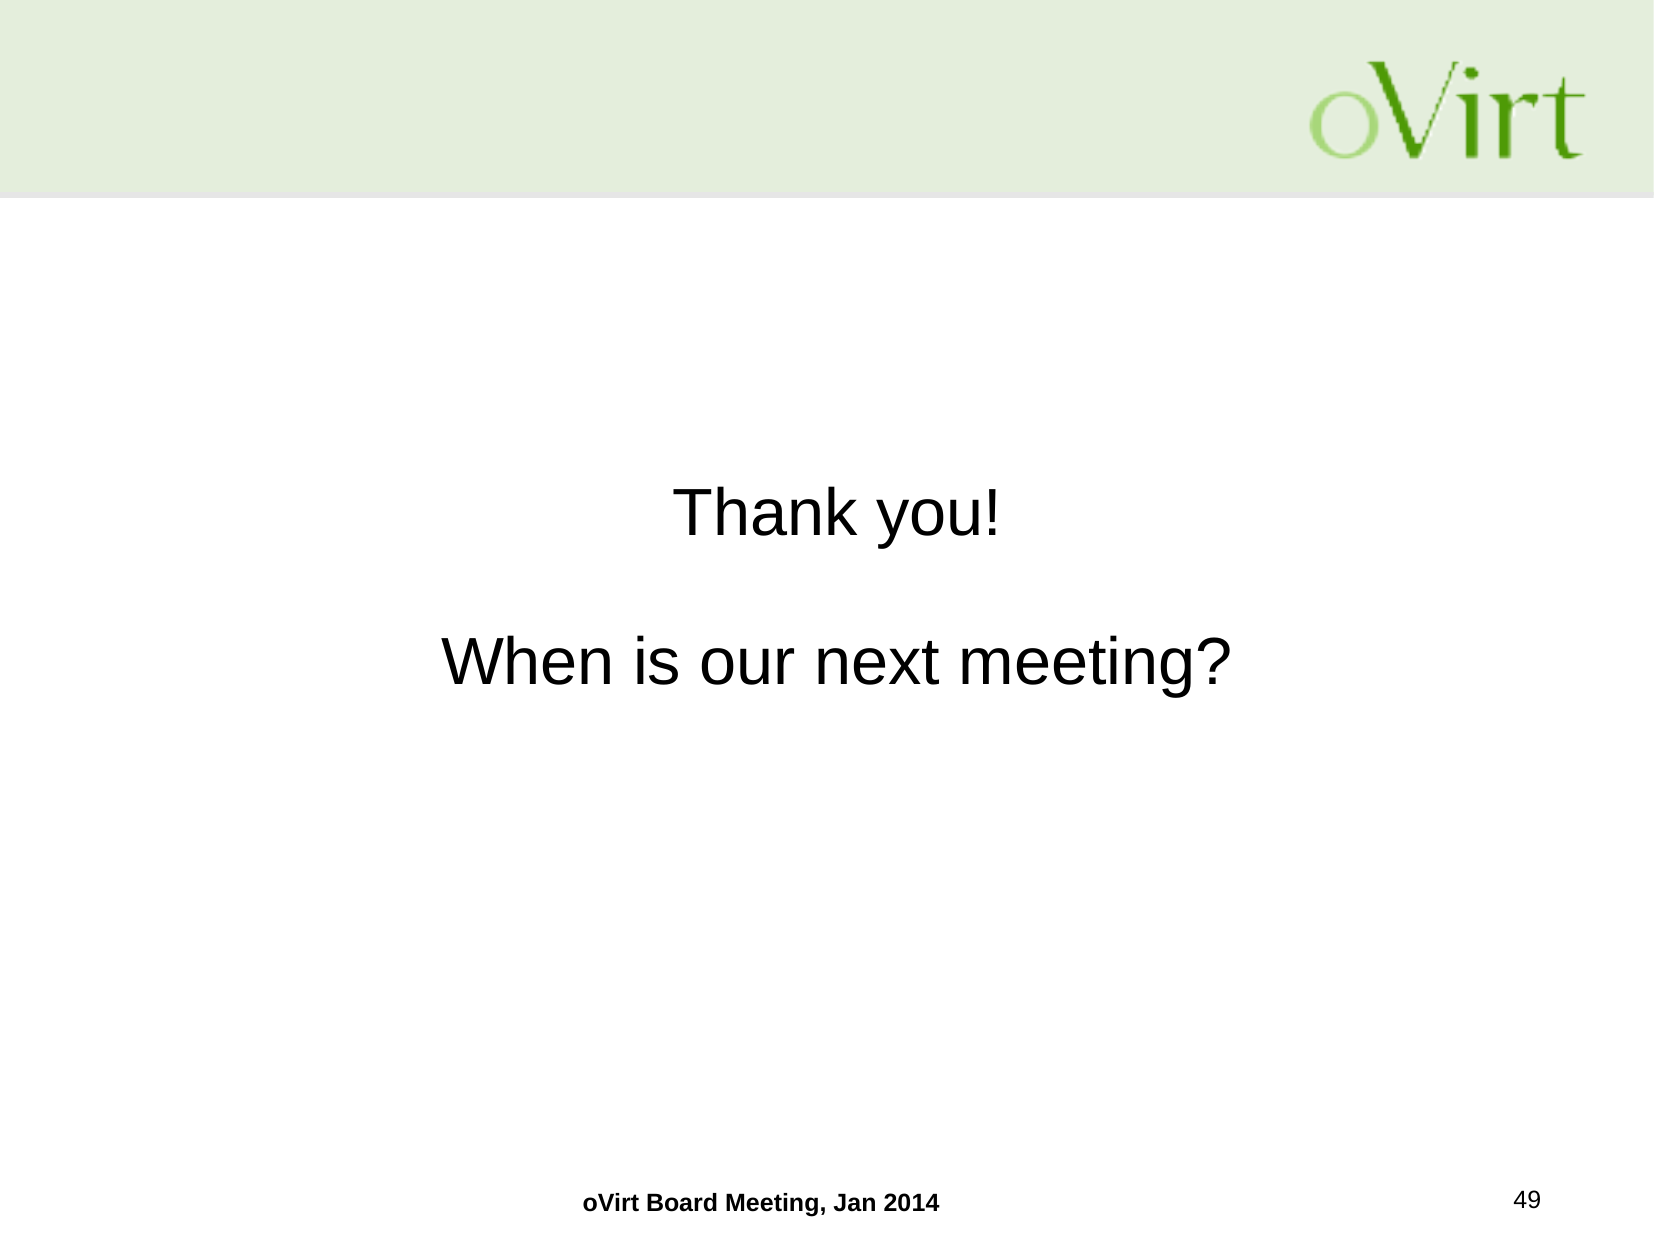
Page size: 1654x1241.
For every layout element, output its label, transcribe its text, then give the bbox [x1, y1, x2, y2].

picture [1290, 36, 1613, 180]
subtitle Thank you! When is our next meeting? [93, 241, 1582, 932]
